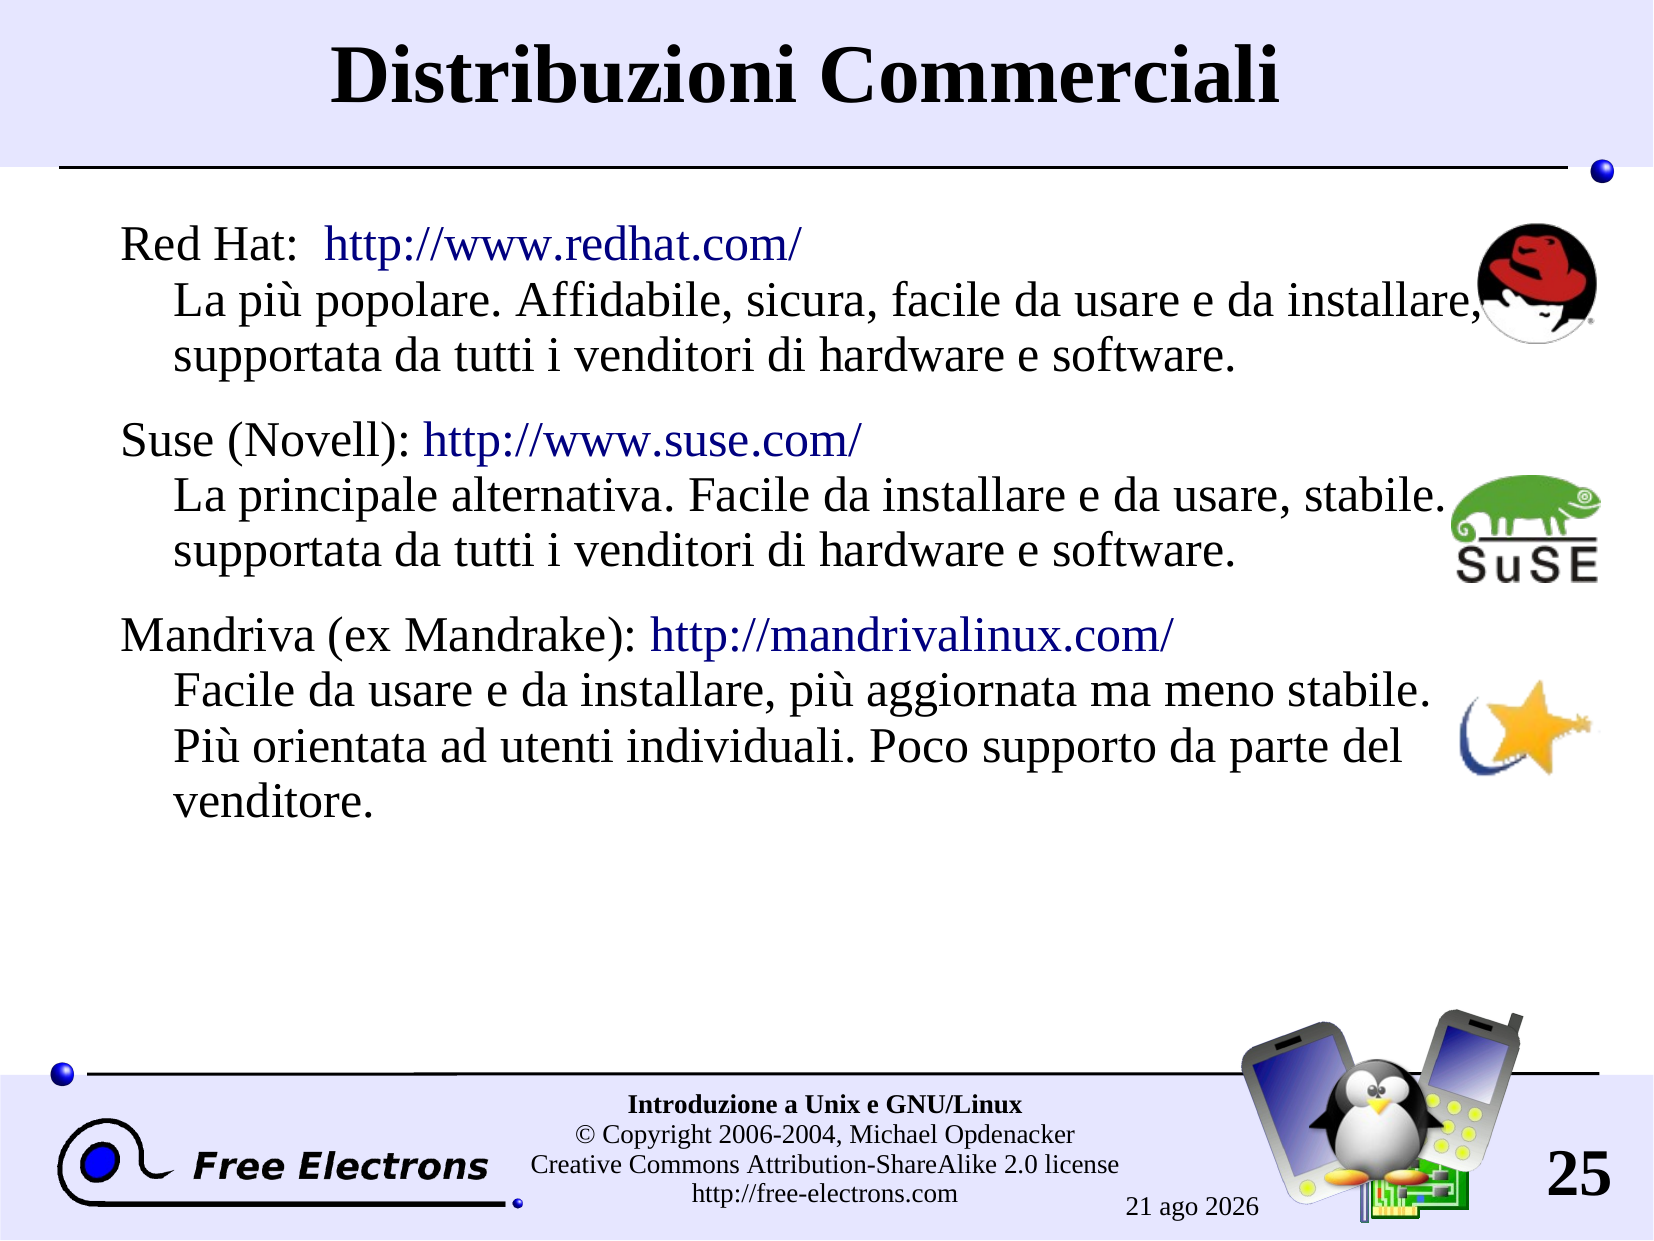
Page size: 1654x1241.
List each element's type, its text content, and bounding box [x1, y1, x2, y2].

picture [1477, 222, 1598, 345]
list Red Hat: http://www.redhat.com/ La più popolare. Affidabile, sicura, facile da usare e da installare, supportata da tutti i venditori di hardware e software. Suse (Novell): http://www.suse.com/ La principale alternativa. Facile da installare e da usare, stabile. supportata da tutti i venditori di hardware e software. Mandriva (ex Mandrake): http://mandrivalinux.com/ Facile da usare e da installare, più aggiornata ma meno stabile. Più orientata ad utenti individuali. Poco supporto da parte del venditore. [102, 216, 1544, 1036]
picture [1451, 475, 1601, 584]
title Distribuzioni Commerciali [60, 12, 1551, 138]
picture [1439, 652, 1608, 817]
picture [50, 1107, 527, 1216]
picture [1225, 1036, 1531, 1241]
